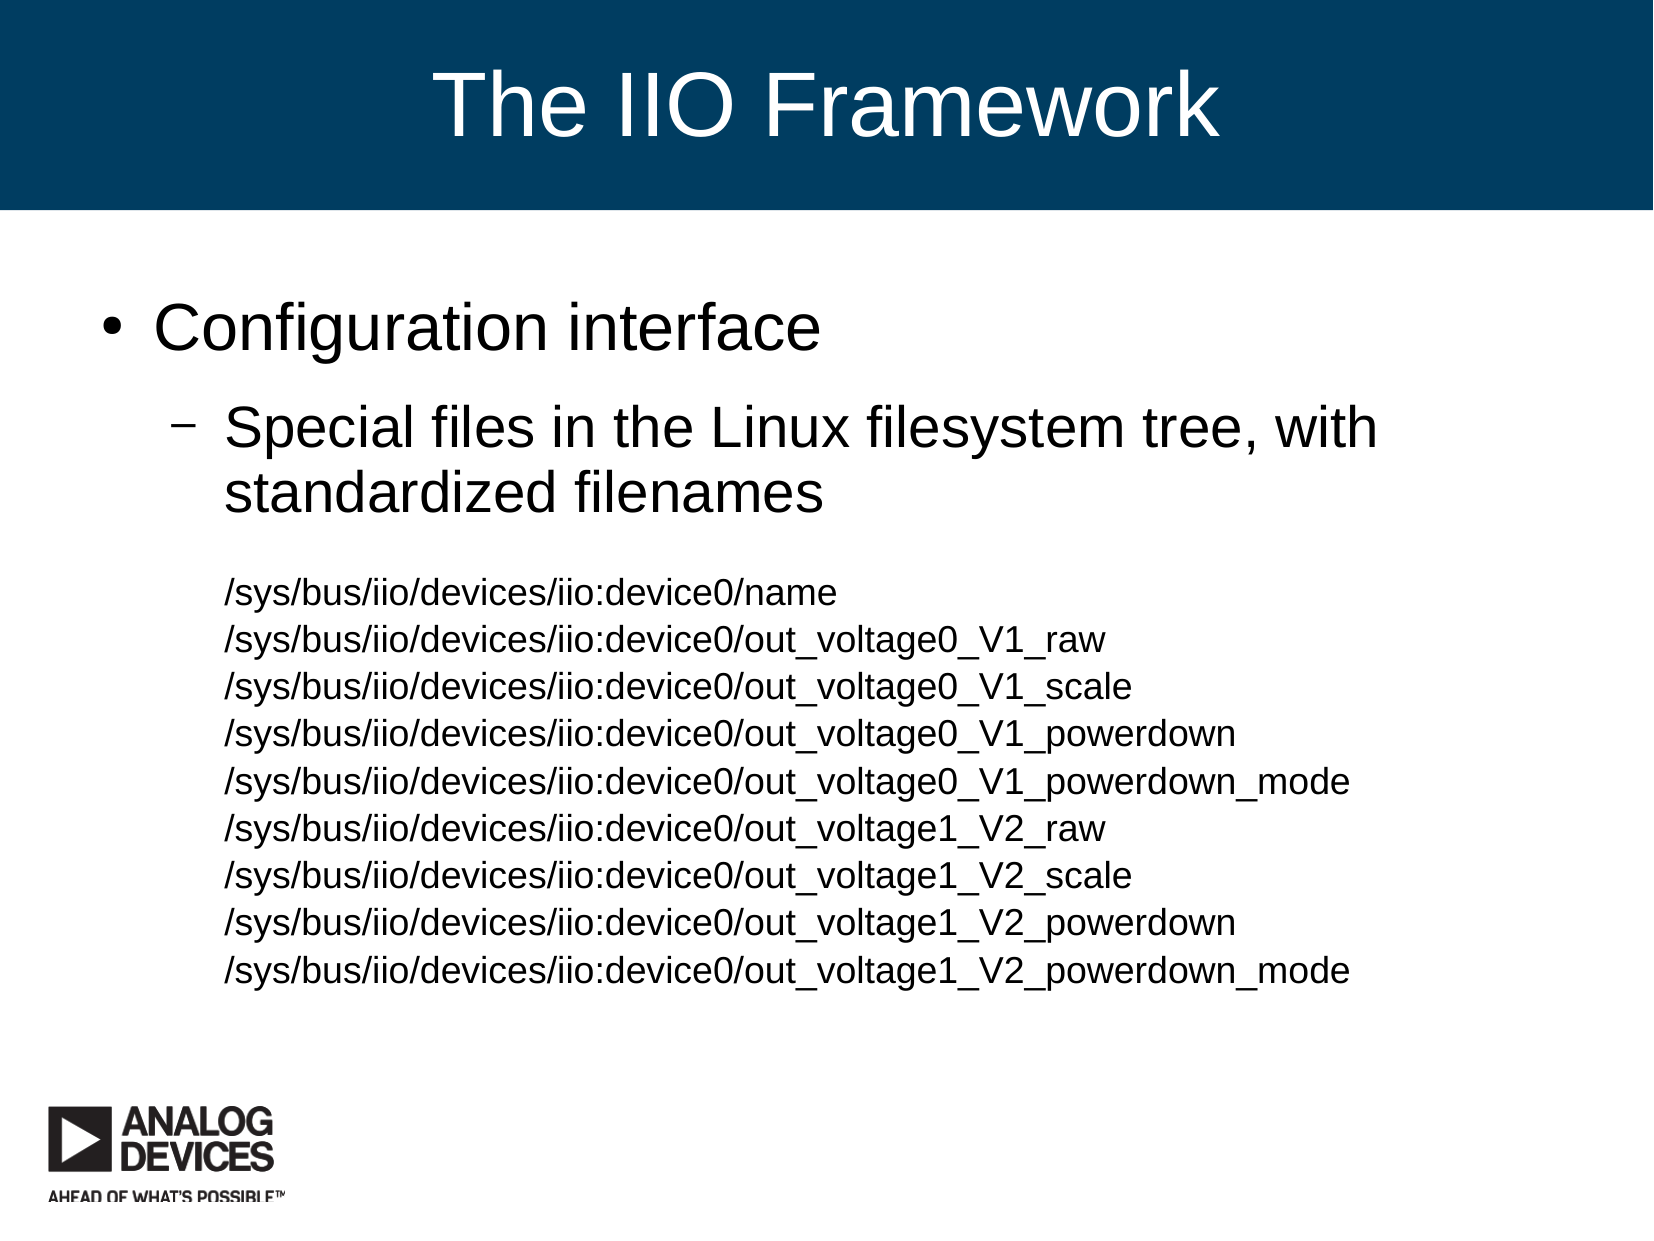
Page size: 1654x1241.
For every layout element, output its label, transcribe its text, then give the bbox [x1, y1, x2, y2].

list Configuration interface Special files in the Linux filesystem tree, with standardized filenames /sys/bus/iio/devices/iio:device0/name /sys/bus/iio/devices/iio:device0/out_voltage0_V1_raw /sys/bus/iio/devices/iio:device0/out_voltage0_V1_scale /sys/bus/iio/devices/iio:device0/out_voltage0_V1_powerdown /sys/bus/iio/devices/iio:device0/out_voltage0_V1_powerdown_mode /sys/bus/iio/devices/iio:device0/out_voltage1_V2_raw /sys/bus/iio/devices/iio:device0/out_voltage1_V2_scale /sys/bus/iio/devices/iio:device0/out_voltage1_V2_powerdown /sys/bus/iio/devices/iio:device0/out_voltage1_V2_powerdown_mode [82, 290, 1538, 1010]
title The IIO Framework [0, 0, 1653, 211]
